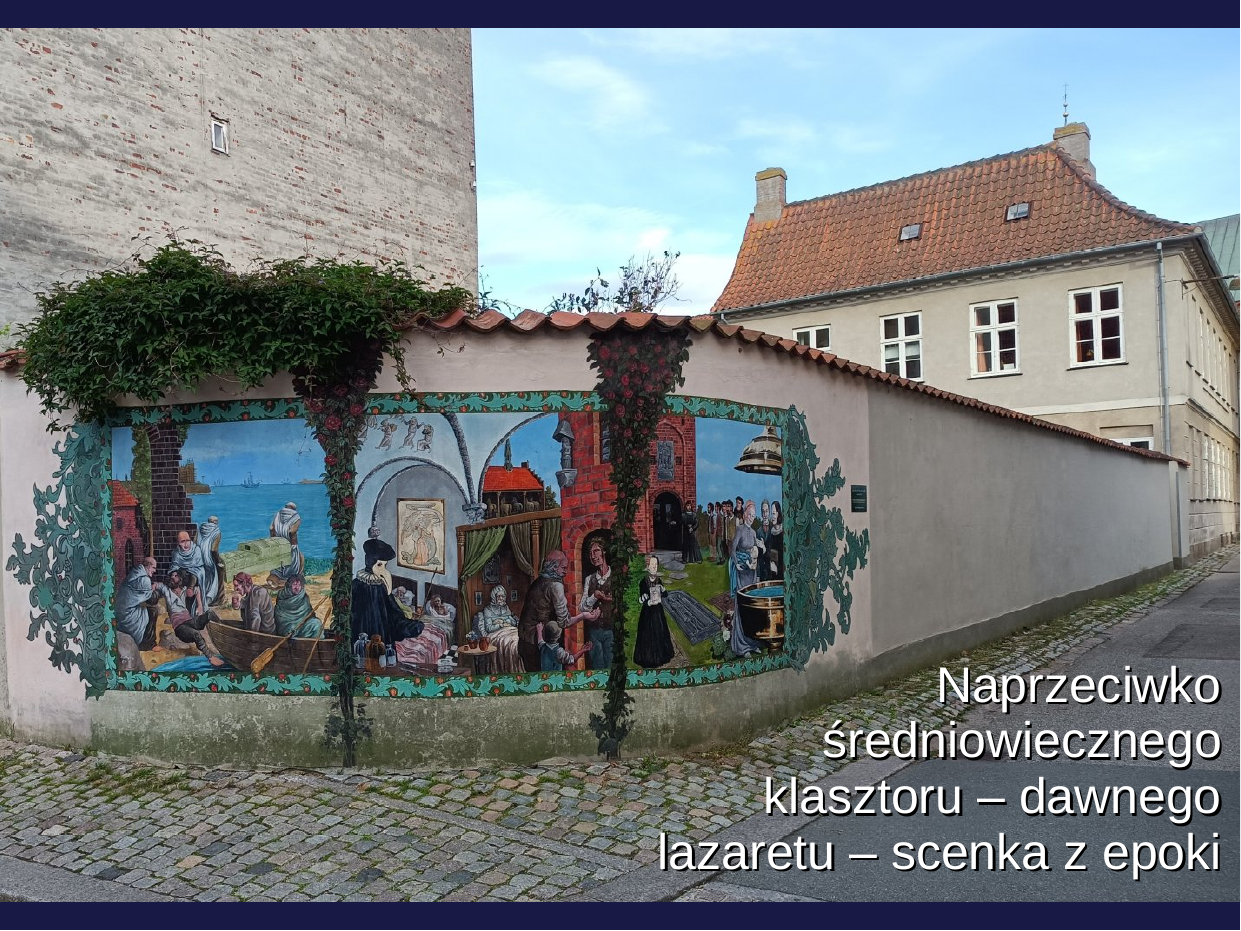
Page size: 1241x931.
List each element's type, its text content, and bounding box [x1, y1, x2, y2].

picture [0, 28, 1241, 902]
text_box Naprzeciwko średniowiecznego klasztoru – dawnego lazaretu – scenka z epoki [620, 649, 1237, 897]
